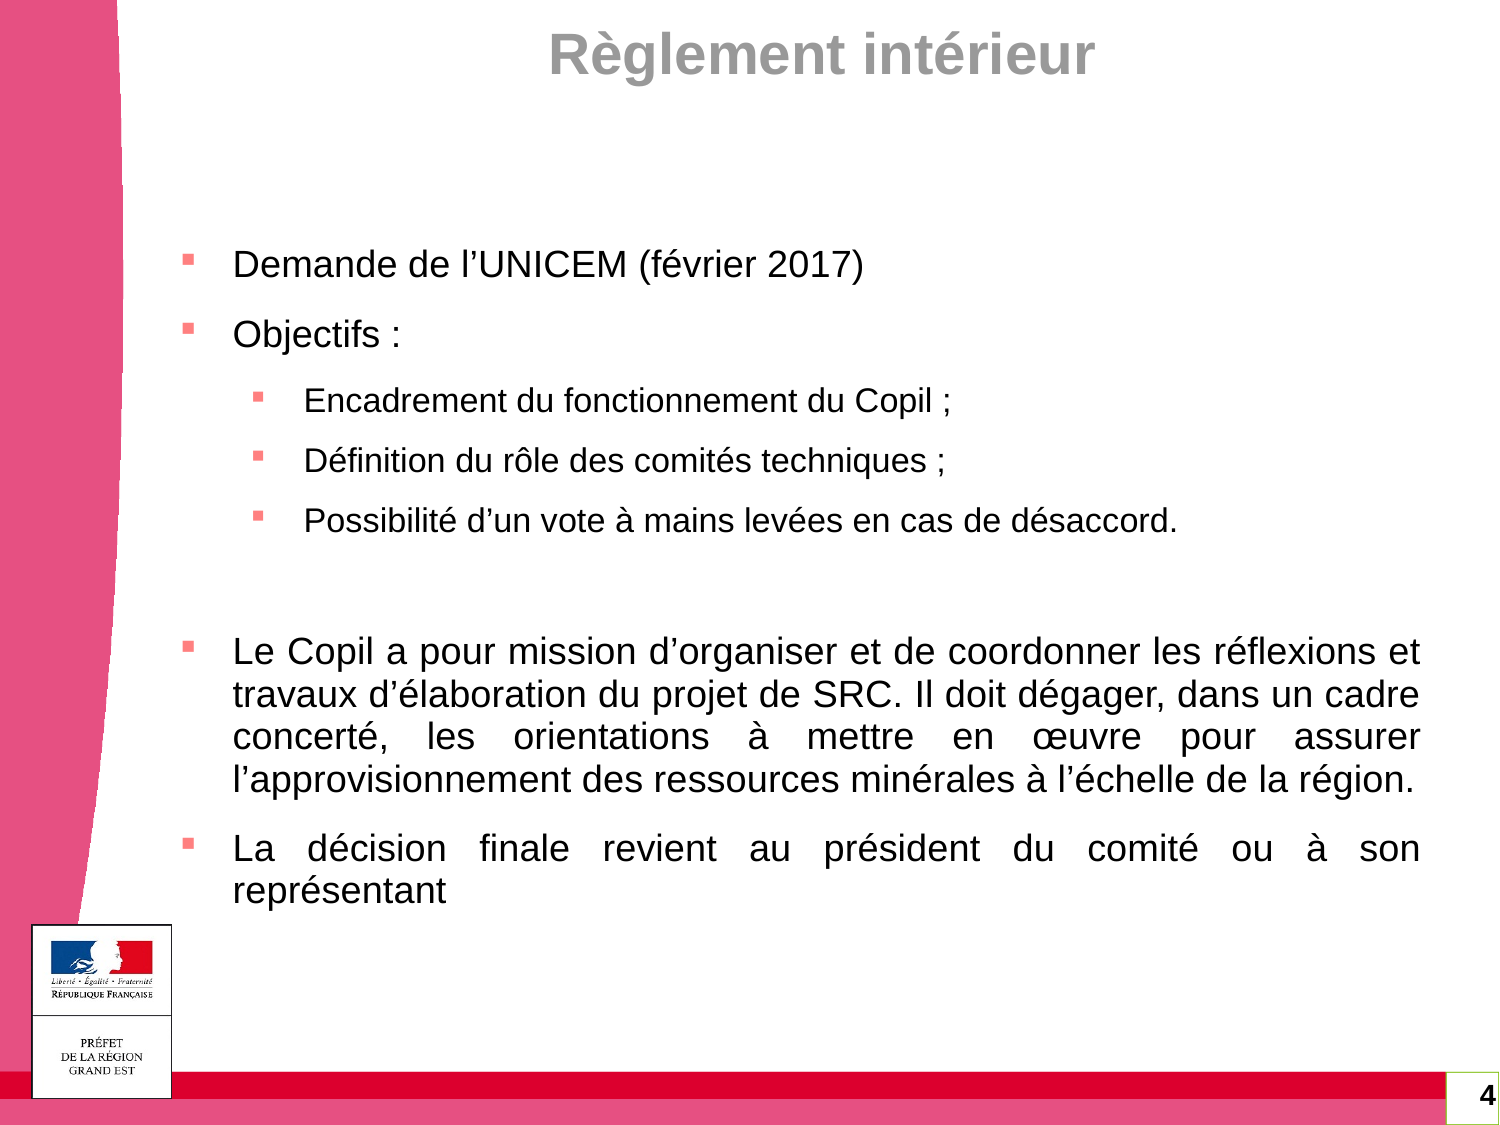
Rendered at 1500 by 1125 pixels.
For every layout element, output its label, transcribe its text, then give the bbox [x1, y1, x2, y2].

title Règlement intérieur [171, 8, 1474, 100]
picture [0, 0, 1499, 1125]
list Demande de l’UNICEM (février 2017) Objectifs : Encadrement du fonctionnement du Copil ; Définition du rôle des comités techniques ; Possibilité d’un vote à mains levées en cas de désaccord. Le Copil a pour mission d’organiser et de coordonner les réflexions et travaux d’élaboration du projet de SRC. Il doit dégager, dans un cadre concerté, les orientations à mettre en œuvre pour assurer l’approvisionnement des ressources minérales à l’échelle de la région. La décision finale revient au président du comité ou à son représentant [161, 243, 1424, 912]
